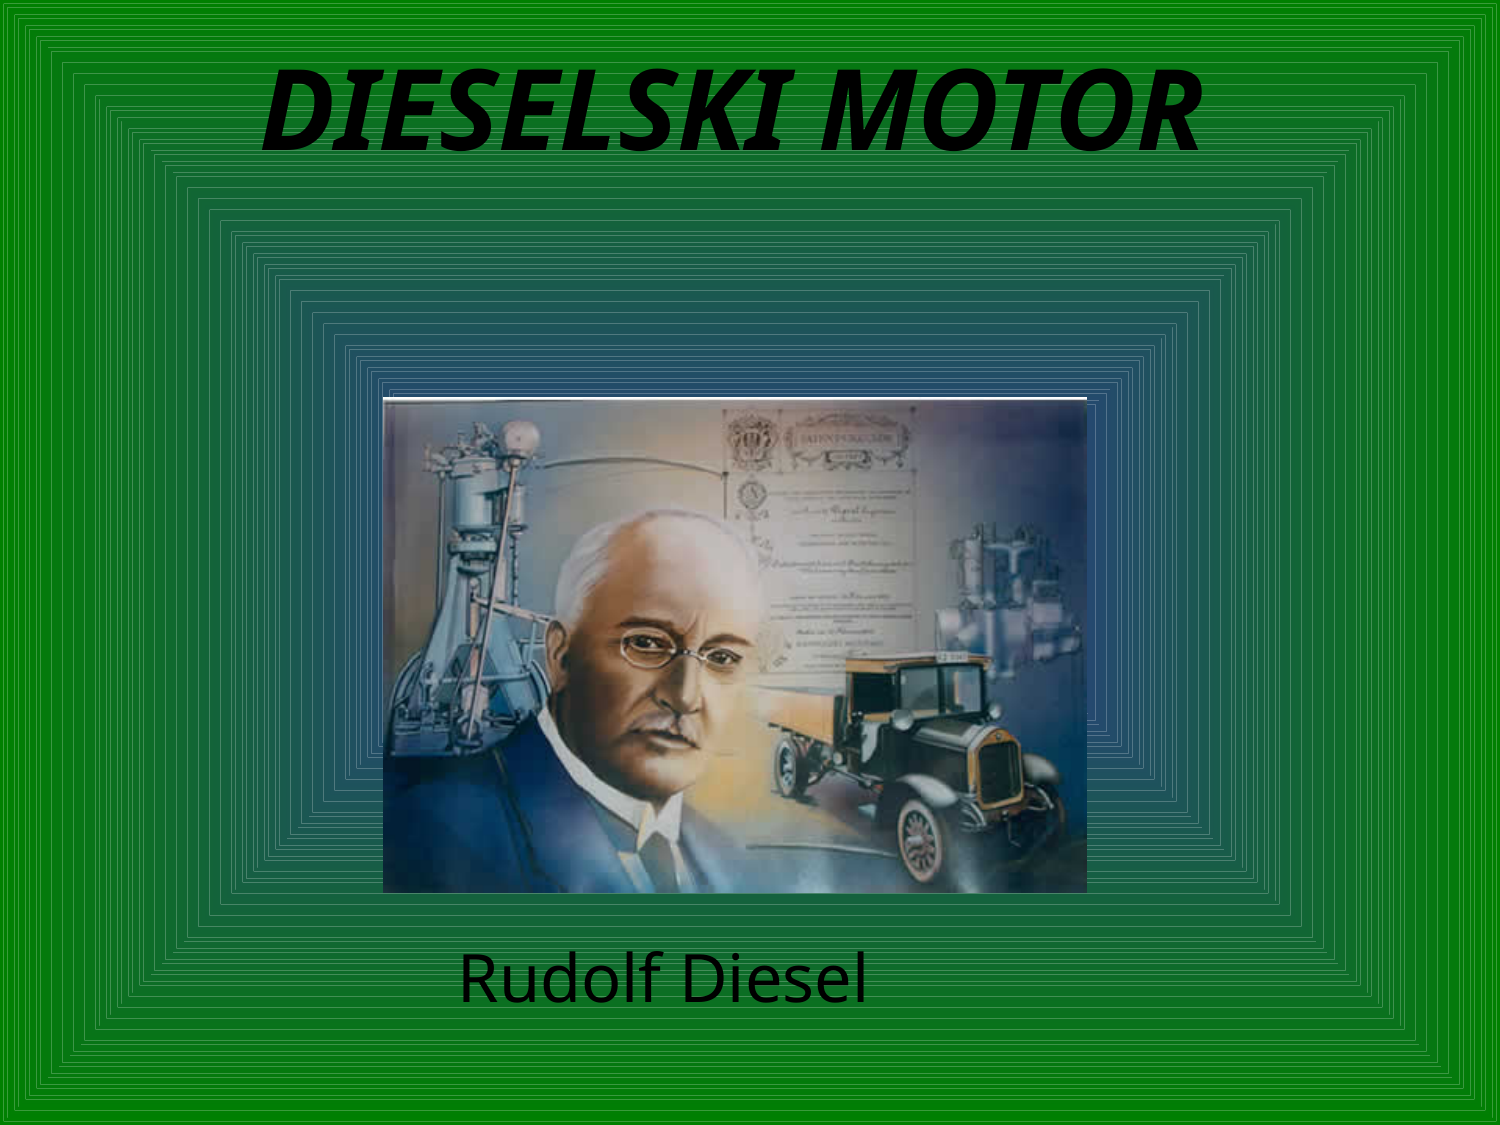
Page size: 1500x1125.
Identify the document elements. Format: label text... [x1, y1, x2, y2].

subtitle Rudolf Diesel [289, 928, 1058, 1056]
text_box DIESELSKI MOTOR [112, 31, 1353, 374]
picture [383, 397, 1087, 893]
